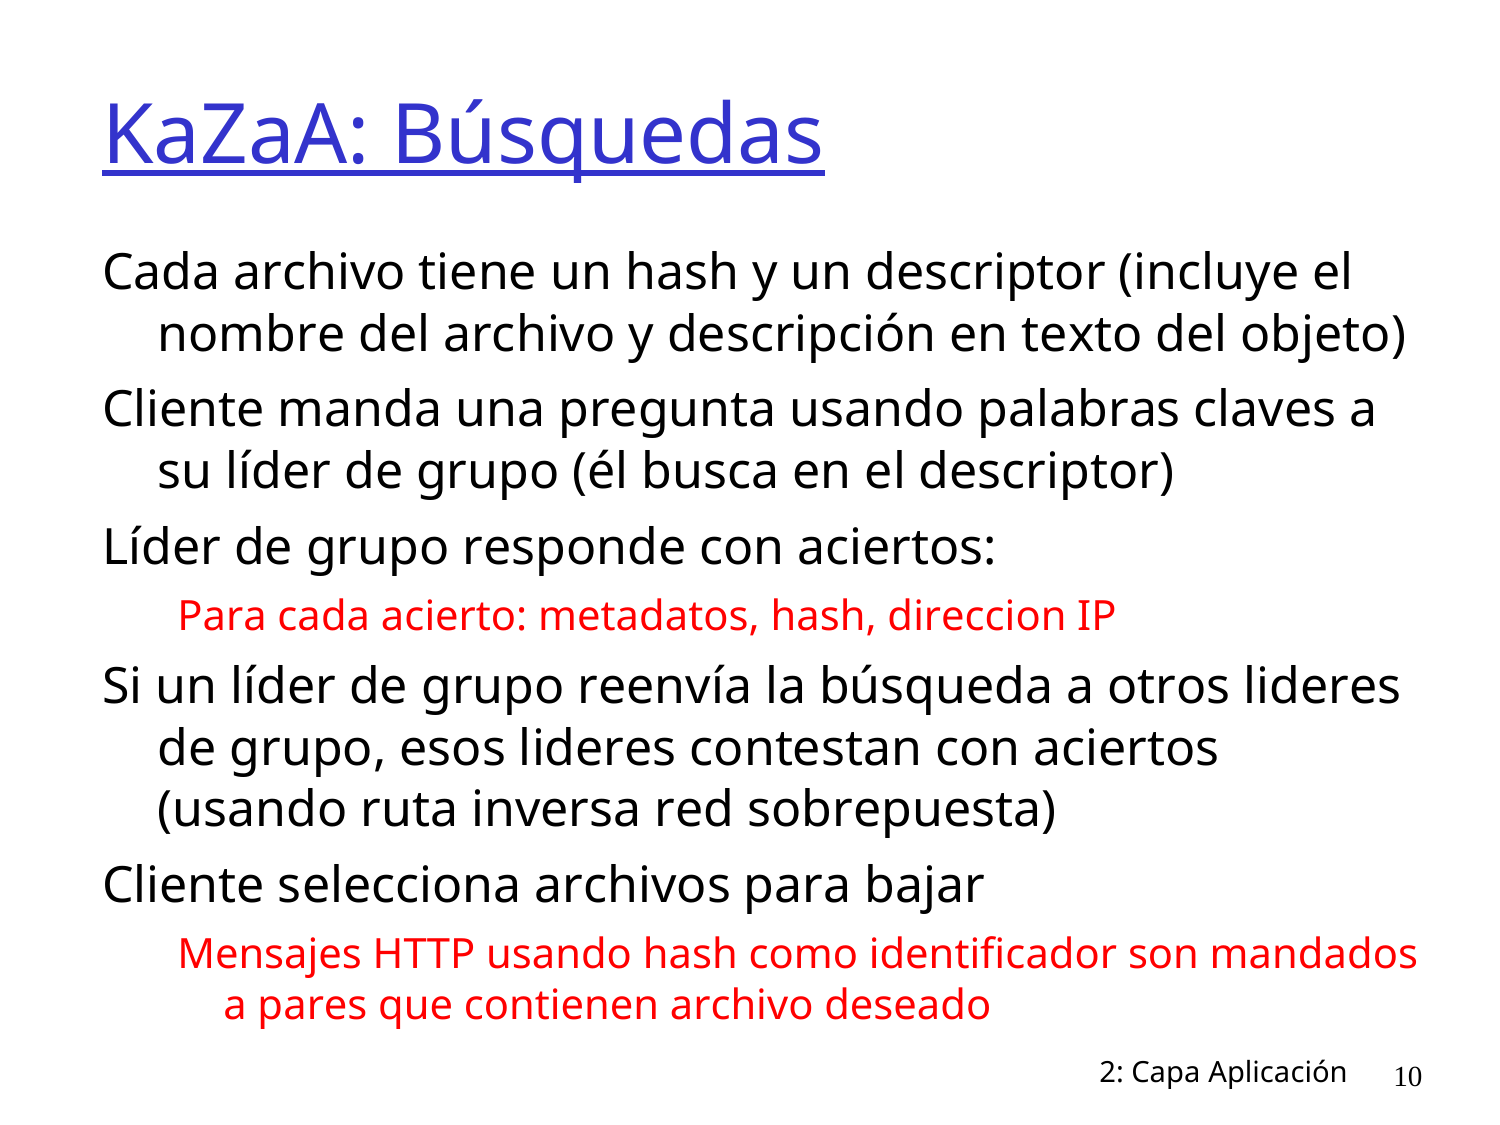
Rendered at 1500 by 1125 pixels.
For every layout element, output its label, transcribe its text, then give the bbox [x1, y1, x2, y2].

list Cada archivo tiene un hash y un descriptor (incluye el nombre del archivo y descripción en texto del objeto)‏ Cliente manda una pregunta usando palabras claves a su líder de grupo (él busca en el descriptor)‏ Líder de grupo responde con aciertos: Para cada acierto: metadatos, hash, direccion IP Si un líder de grupo reenvía la búsqueda a otros lideres de grupo, esos lideres contestan con aciertos (usando ruta inversa red sobrepuesta)‏ Cliente selecciona archivos para bajar Mensajes HTTP usando hash como identificador son mandados a pares que contienen archivo deseado [87, 232, 1436, 1125]
title KaZaA: Búsquedas [87, 37, 1363, 225]
